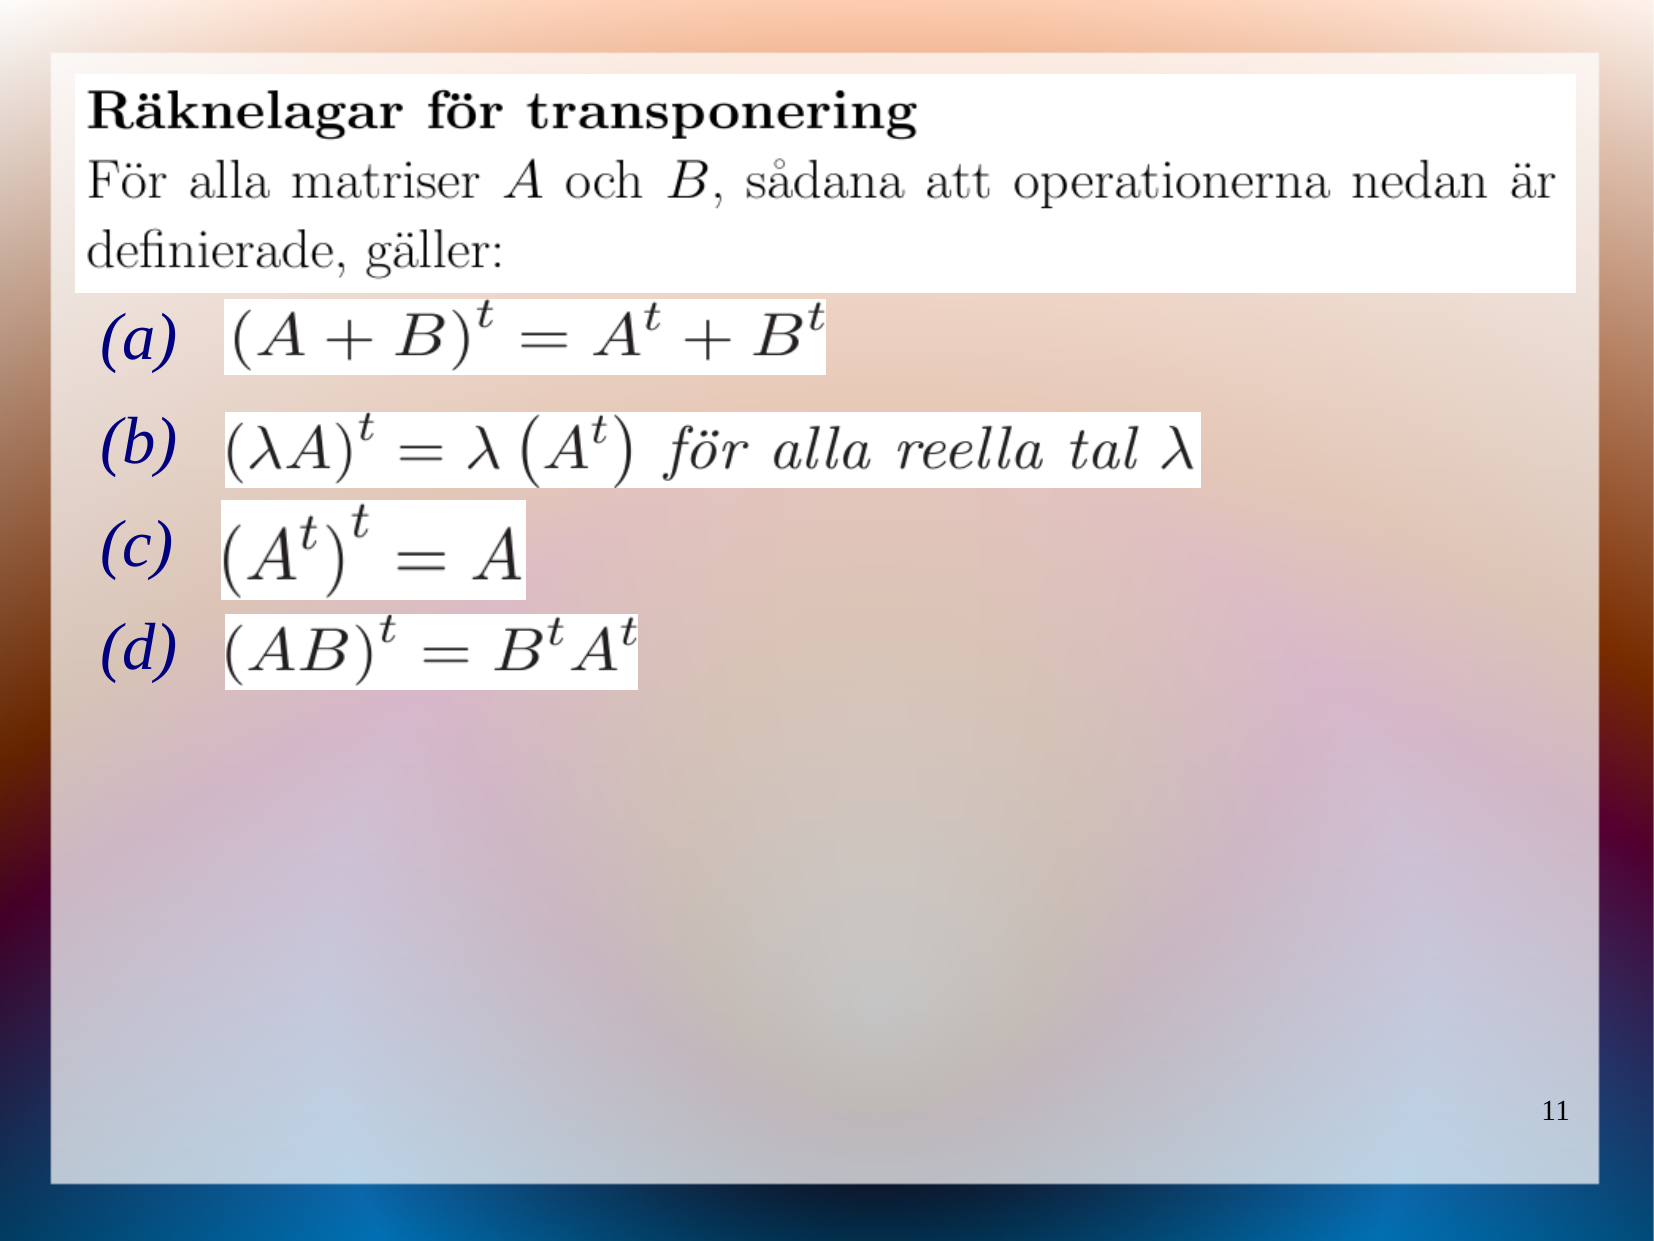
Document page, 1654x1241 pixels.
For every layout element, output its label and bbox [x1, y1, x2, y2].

list [82, 300, 1571, 1019]
picture [0, 0, 1654, 1241]
